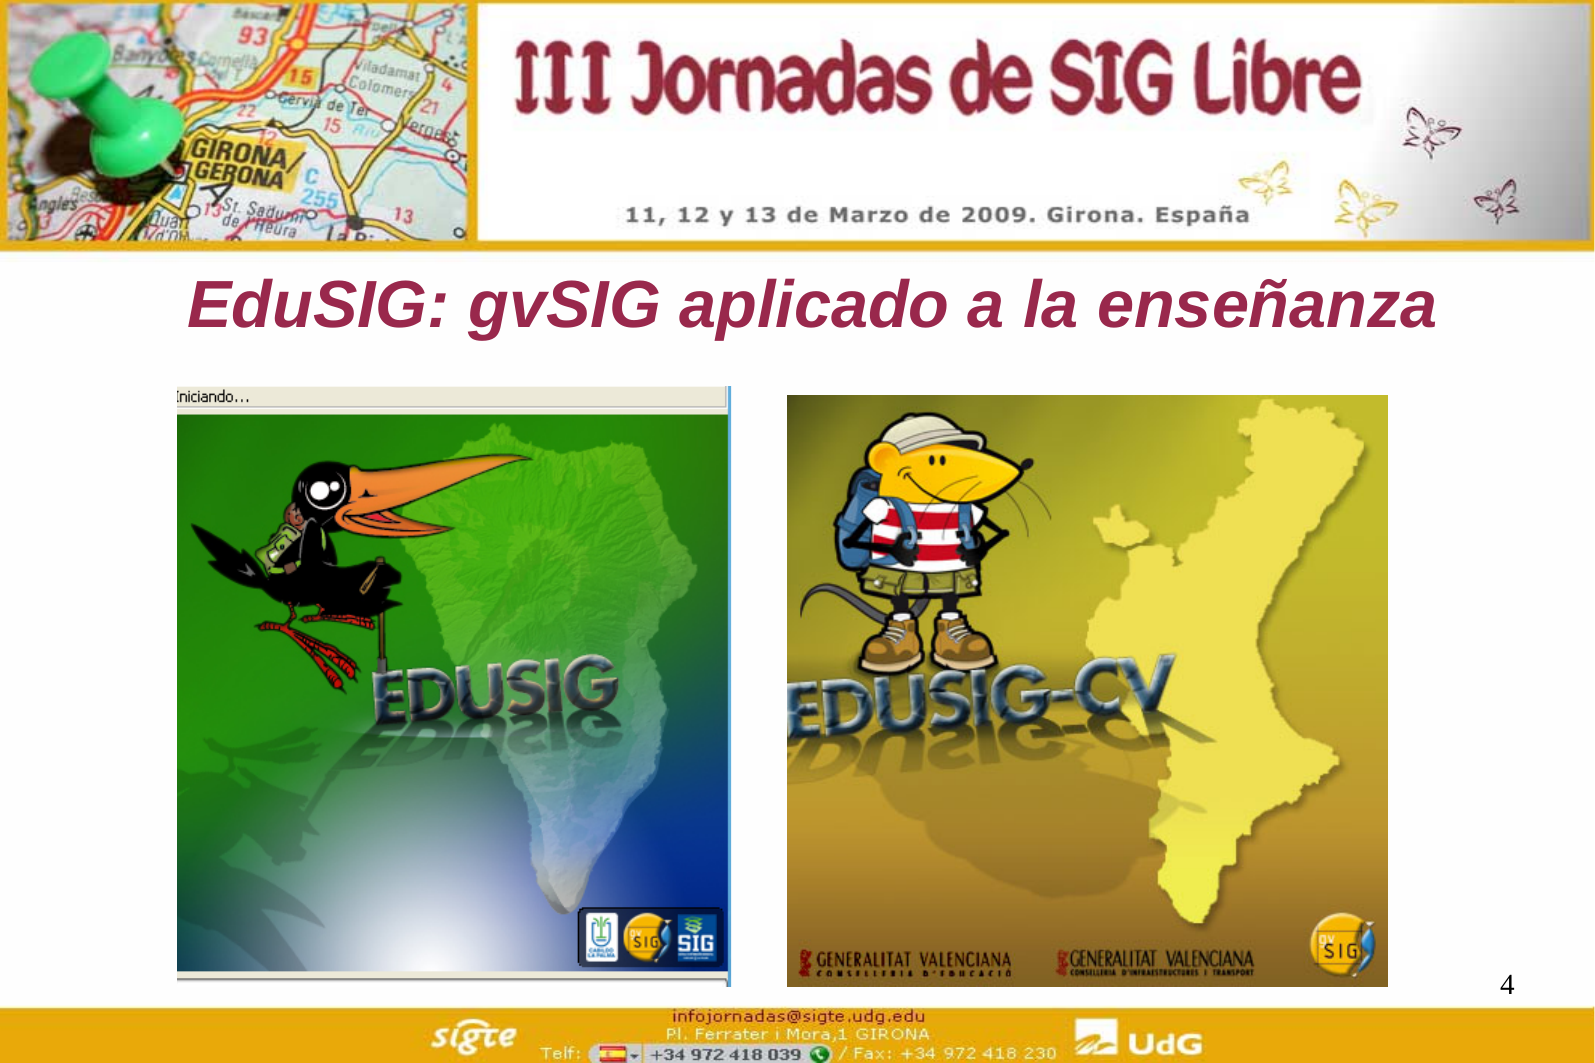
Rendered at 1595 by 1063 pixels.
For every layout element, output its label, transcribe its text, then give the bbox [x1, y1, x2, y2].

text_box EduSIG: gvSIG aplicado a la enseñanza [172, 259, 1501, 419]
picture [0, 0, 1595, 1063]
